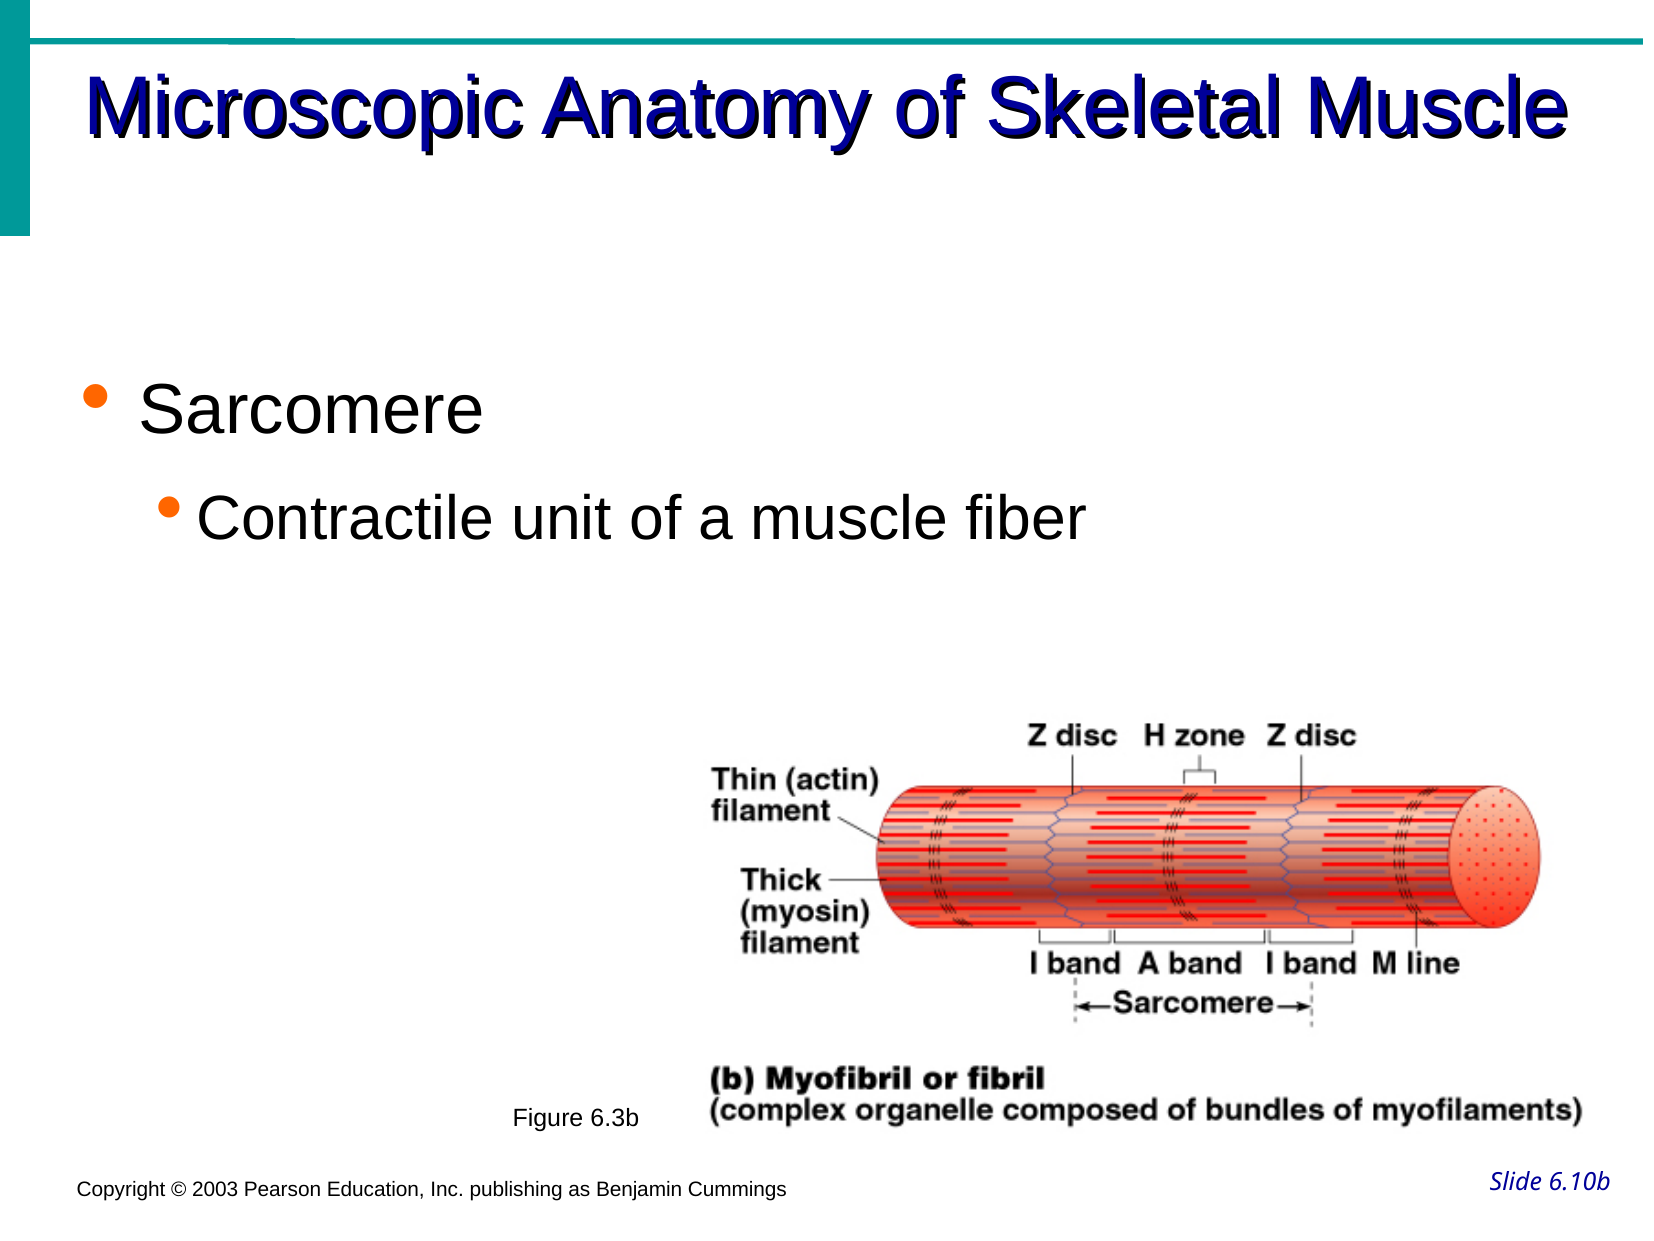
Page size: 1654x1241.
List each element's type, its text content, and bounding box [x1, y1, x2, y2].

text_box Sarcomere Contractile unit of a muscle fiber [68, 371, 1560, 560]
text_box Figure 6.3b [399, 1093, 655, 1140]
picture [675, 700, 1597, 1134]
list Microscopic Anatomy of Skeletal Muscle [68, 55, 1585, 271]
text_box [0, 0, 28, 235]
title Slide 6.10b [1391, 1157, 1626, 1213]
text_box Copyright © 2003 Pearson Education, Inc. publishing as Benjamin Cummings [61, 1168, 802, 1209]
